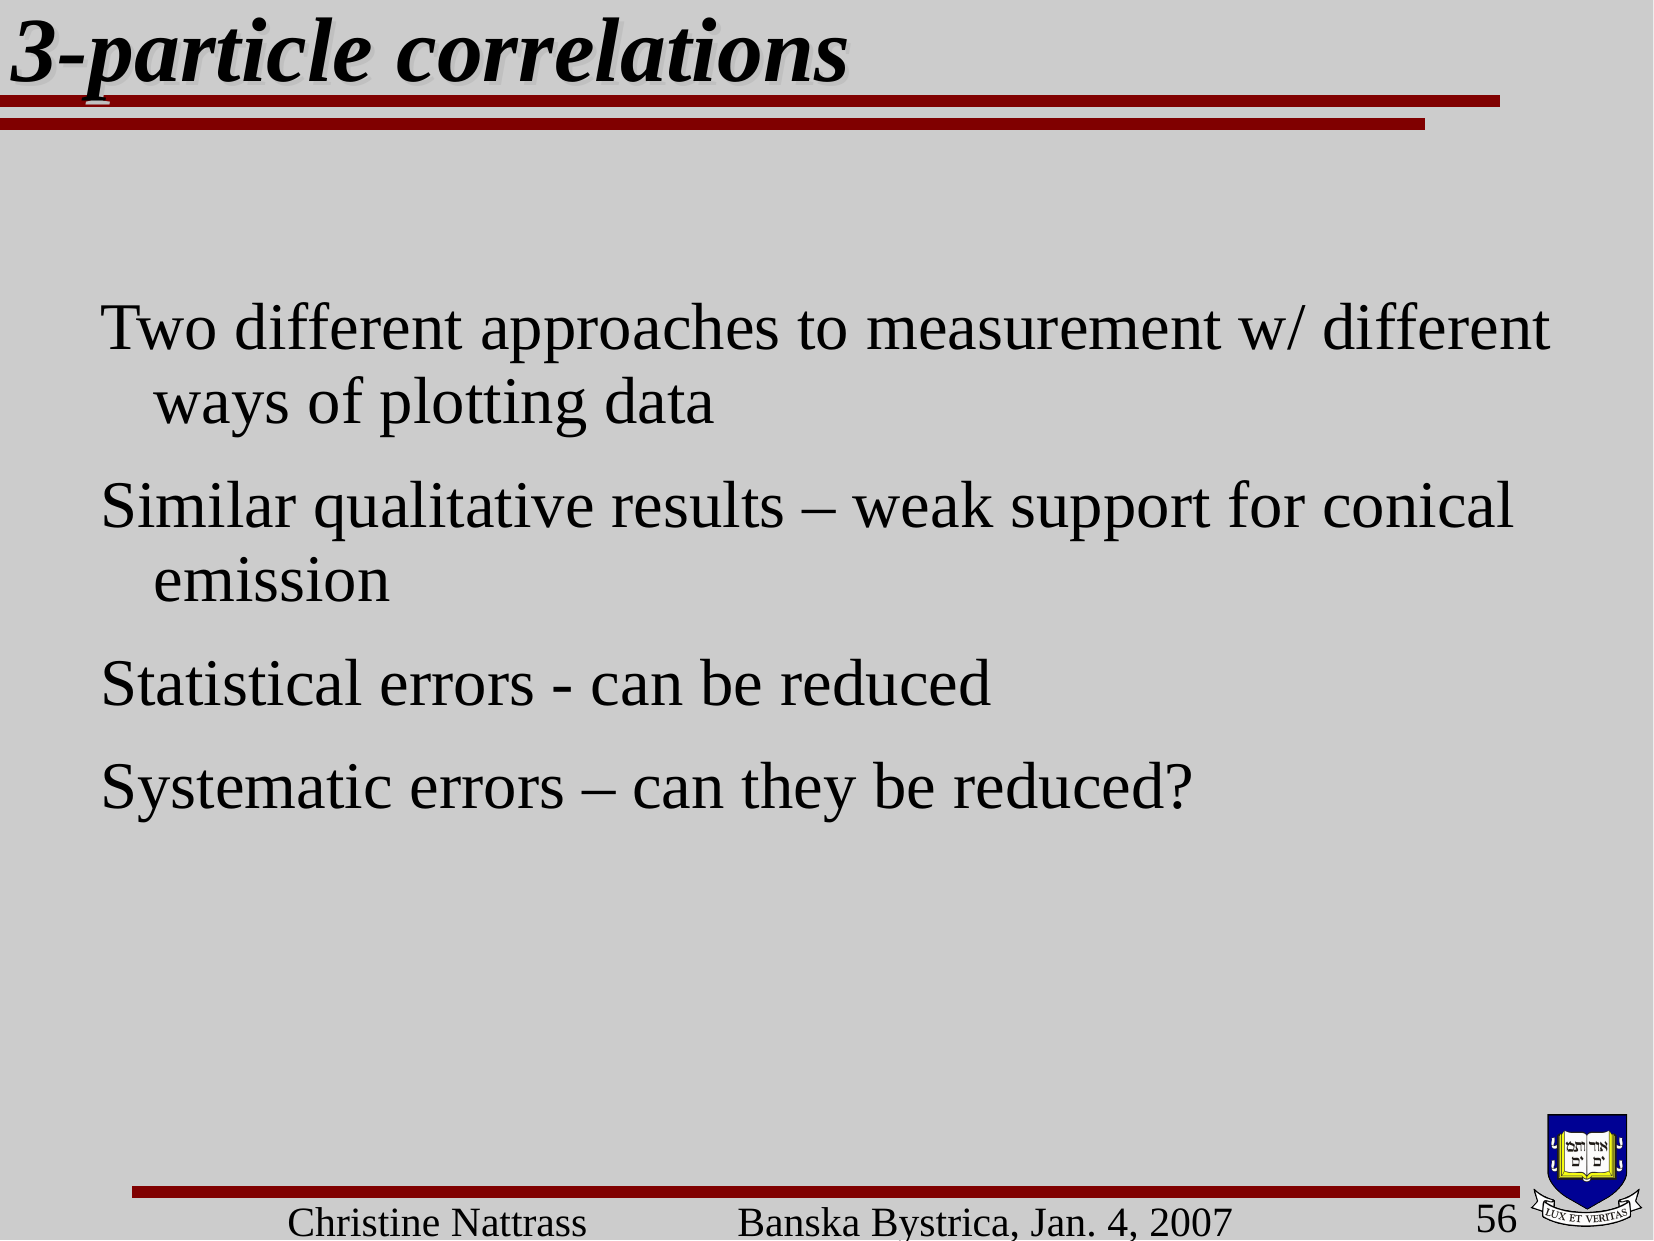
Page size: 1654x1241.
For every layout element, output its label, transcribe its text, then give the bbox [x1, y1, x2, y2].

title 3-particle correlations [11, 0, 1512, 154]
picture [1530, 1114, 1643, 1227]
list Two different approaches to measurement w/ different ways of plotting data Similar qualitative results – weak support for conical emission Statistical errors - can be reduced Systematic errors – can they be reduced? [82, 290, 1571, 1072]
